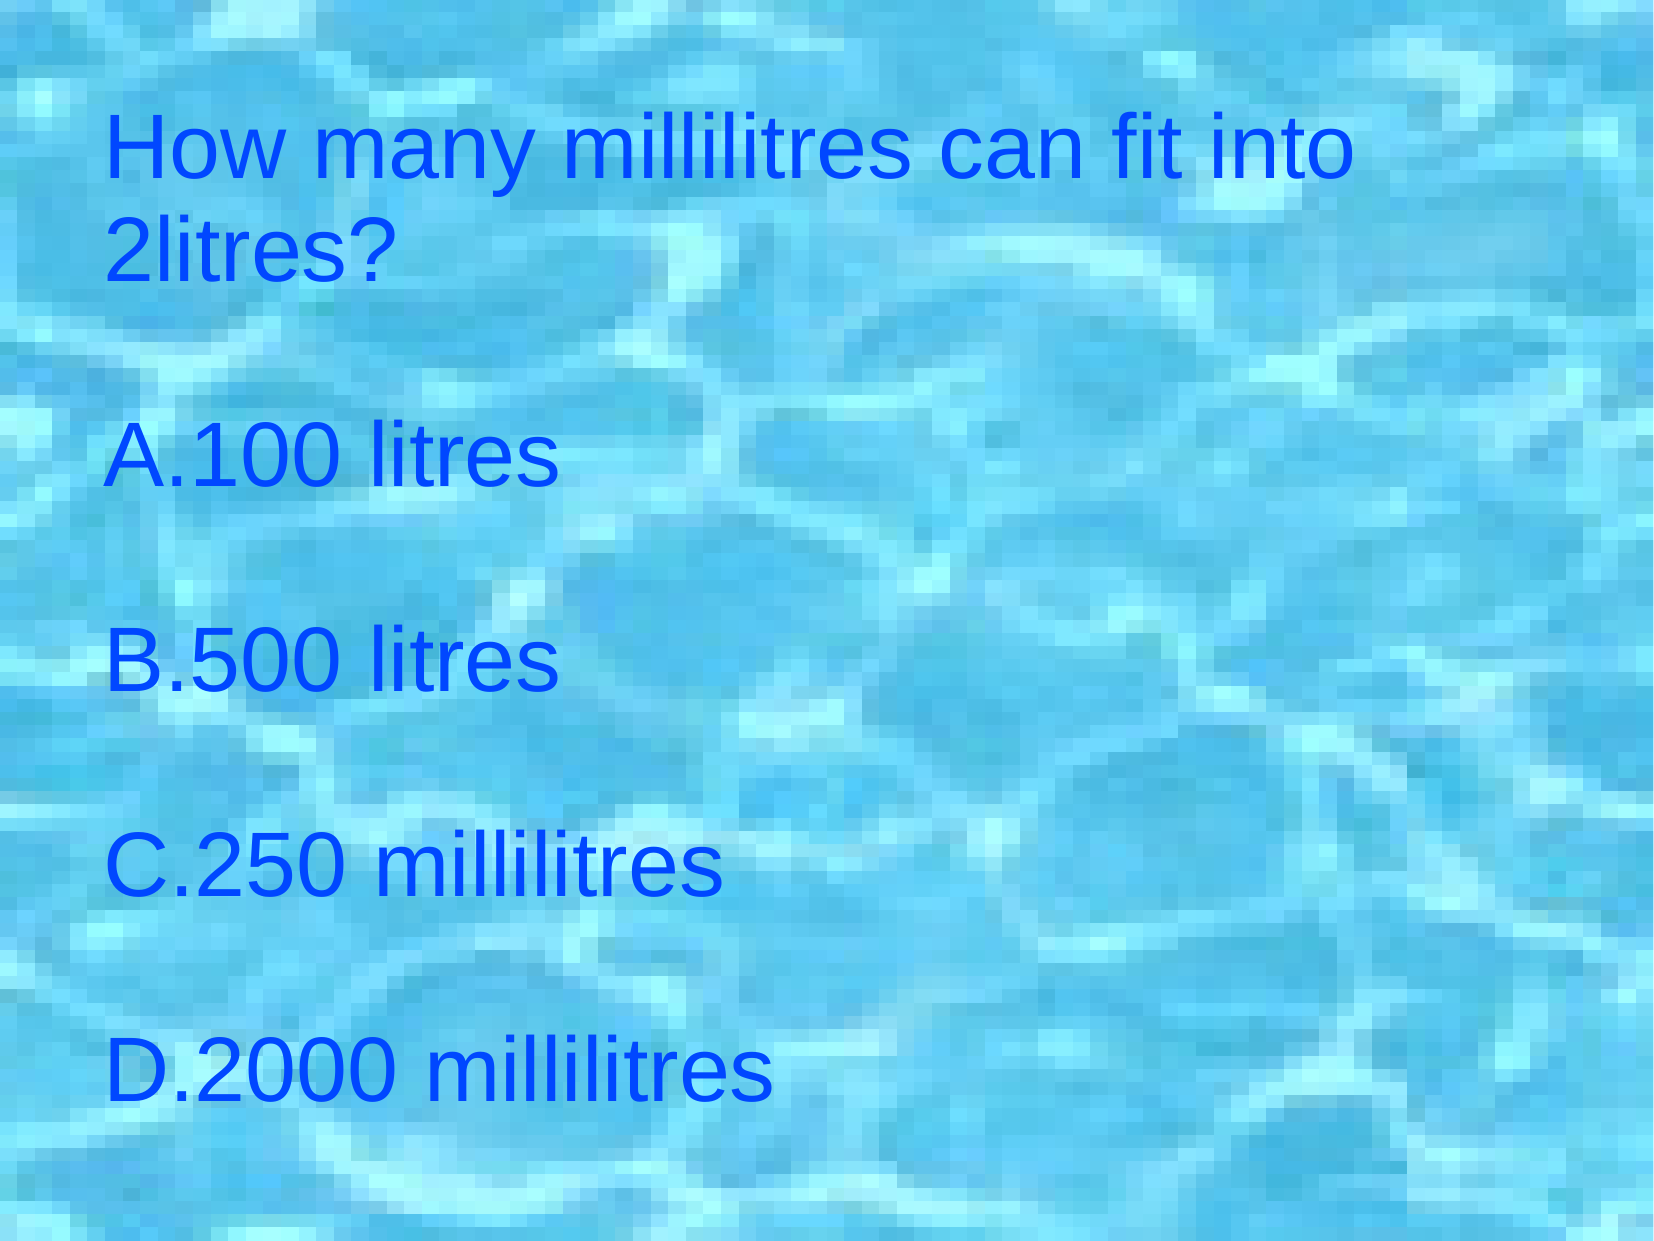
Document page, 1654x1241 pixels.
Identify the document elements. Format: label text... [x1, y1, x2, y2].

picture [0, 0, 1654, 1241]
text_box How many millilitres can fit into 2litres? A.100 litres B.500 litres C.250 millilitres D.2000 millilitres [88, 88, 1565, 1129]
